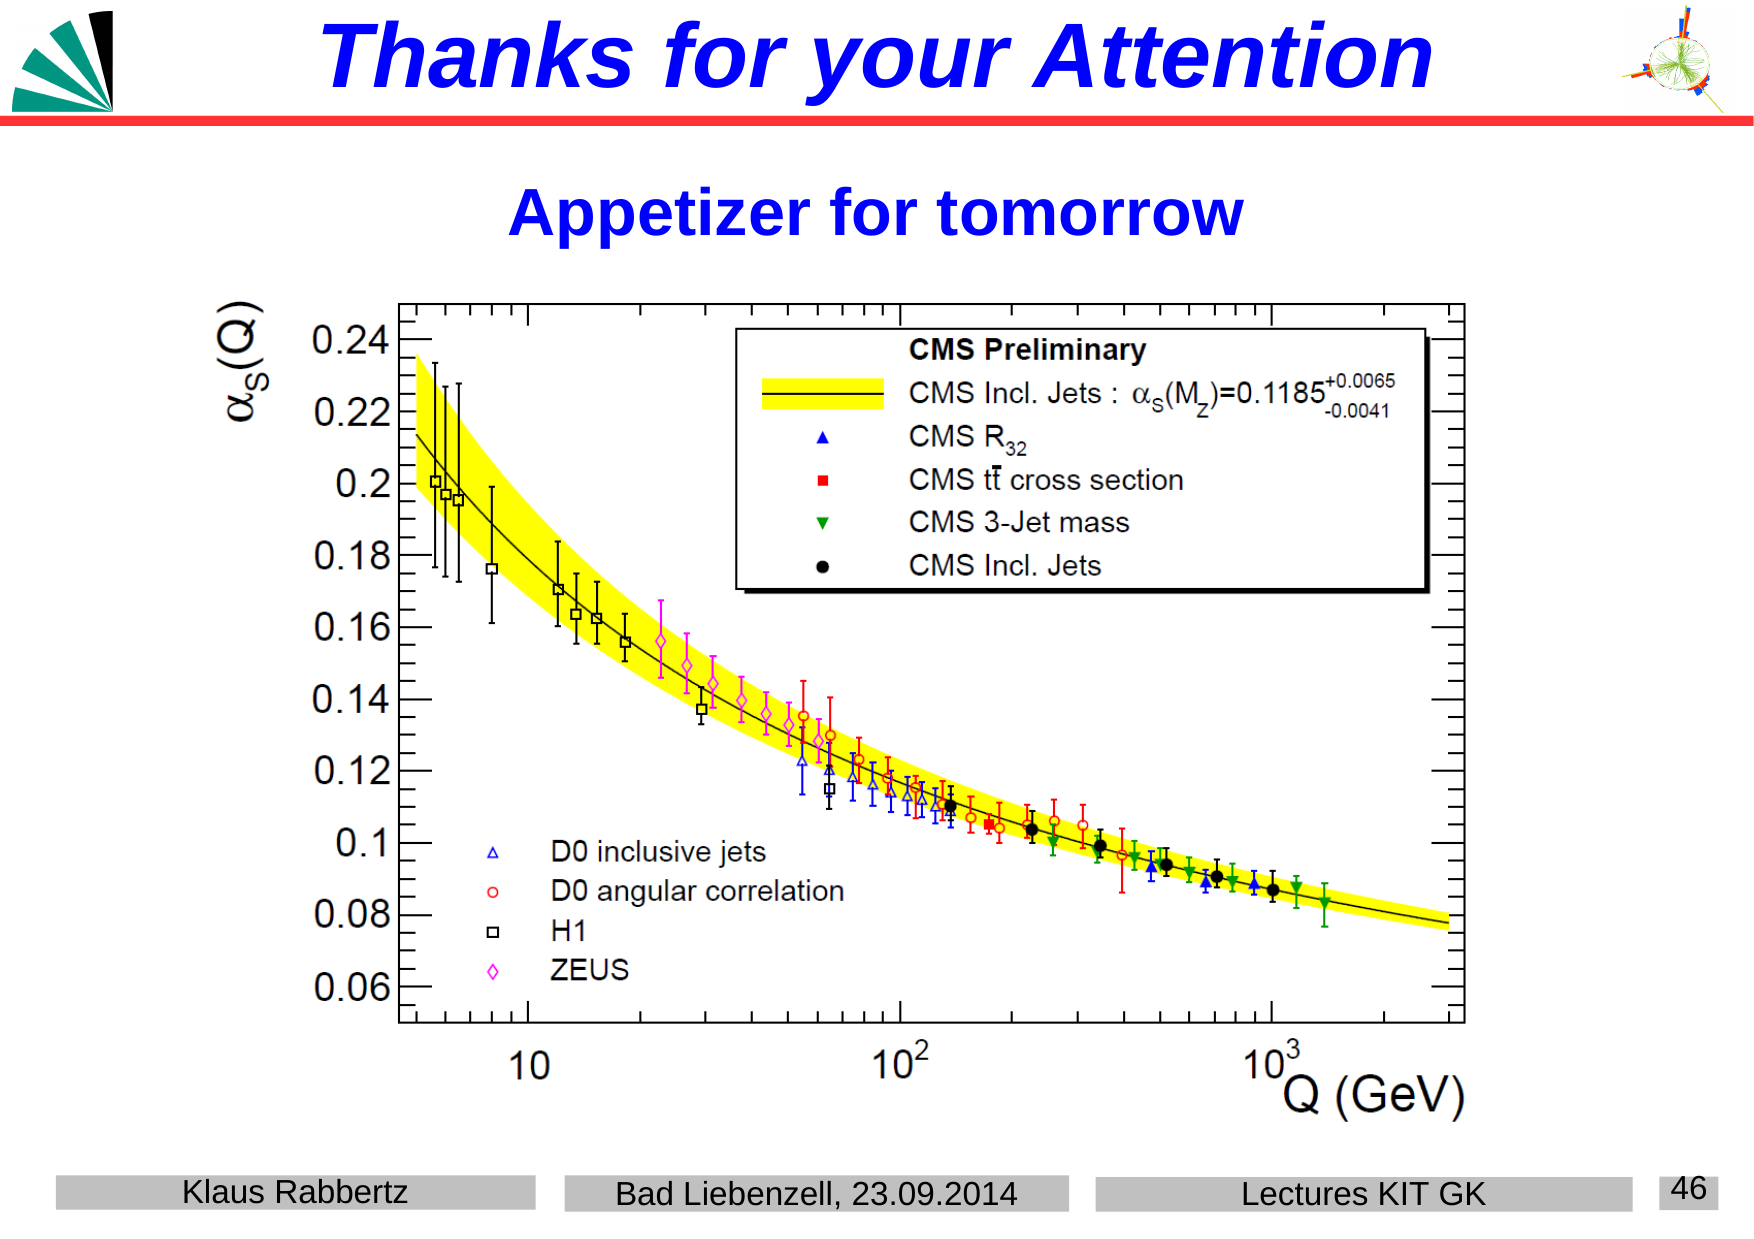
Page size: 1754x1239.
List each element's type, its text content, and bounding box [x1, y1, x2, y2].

title Thanks for your Attention [153, 0, 1600, 113]
text_box Appetizer for tomorrow [495, 169, 1258, 257]
picture [1622, 5, 1738, 113]
picture [202, 271, 1480, 1129]
picture [12, 11, 113, 113]
